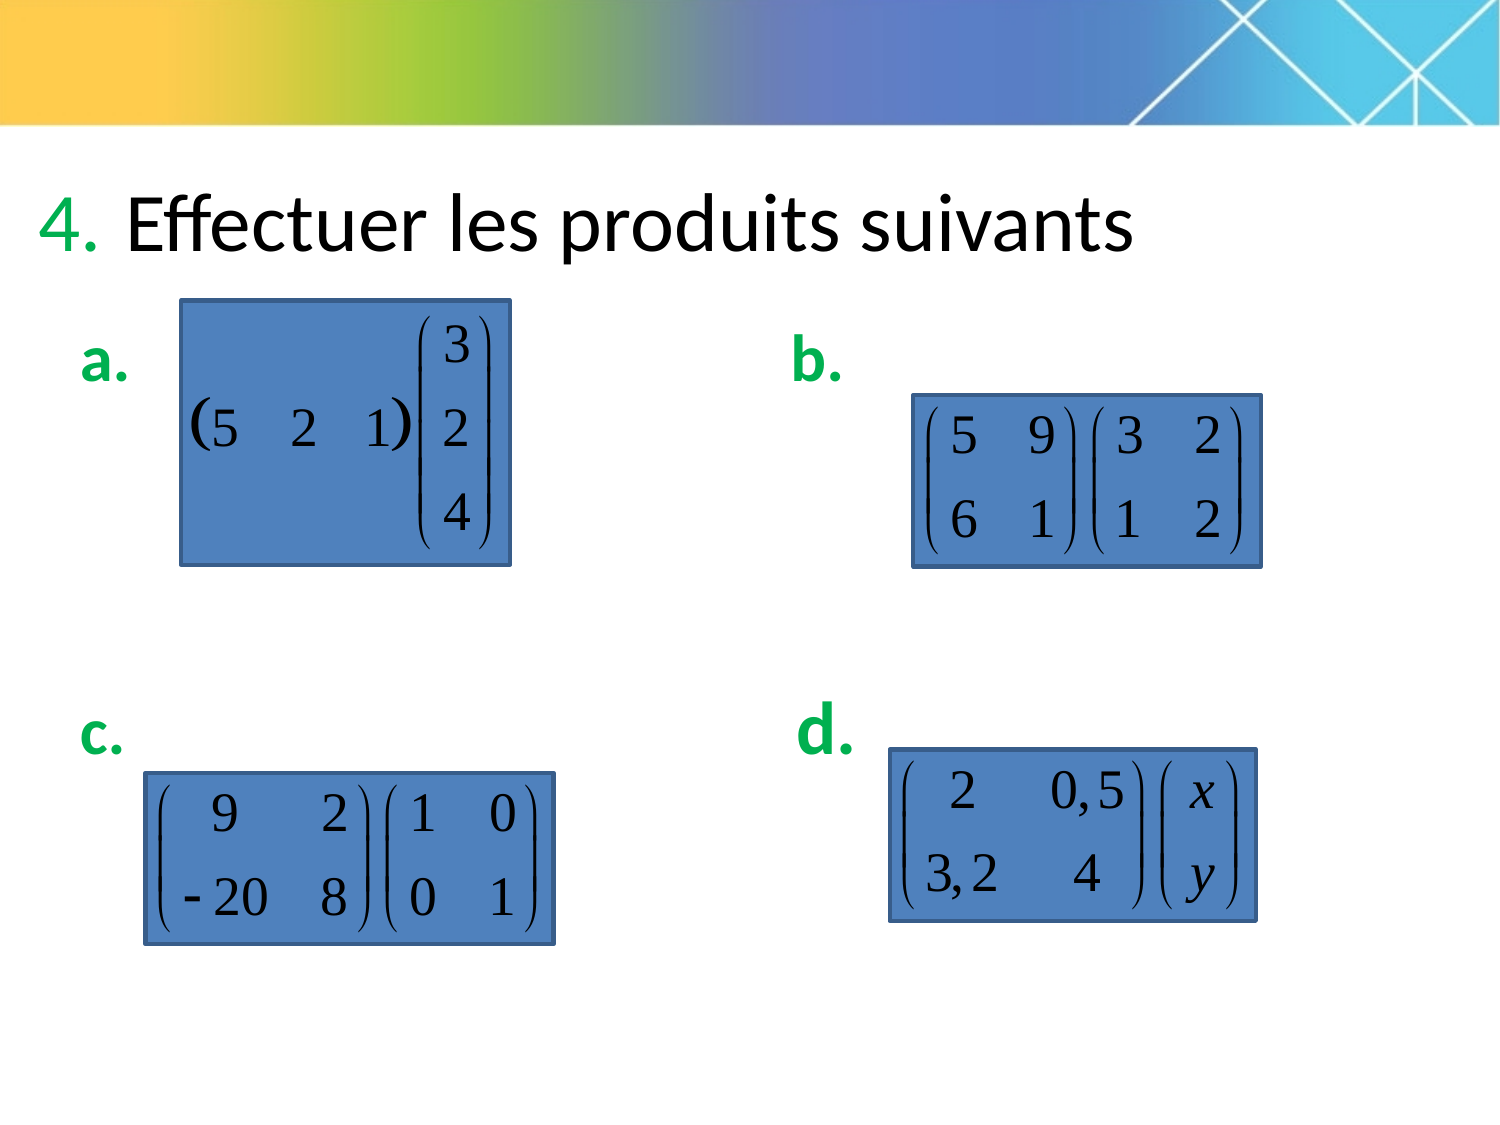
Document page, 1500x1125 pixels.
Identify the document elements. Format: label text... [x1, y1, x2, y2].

text_box a. b. c. d. [64, 312, 1460, 919]
chart [147, 774, 552, 943]
text_box Effectuer les produits suivants [23, 125, 1500, 312]
chart [891, 751, 1254, 919]
chart [915, 397, 1259, 565]
chart [183, 302, 508, 563]
